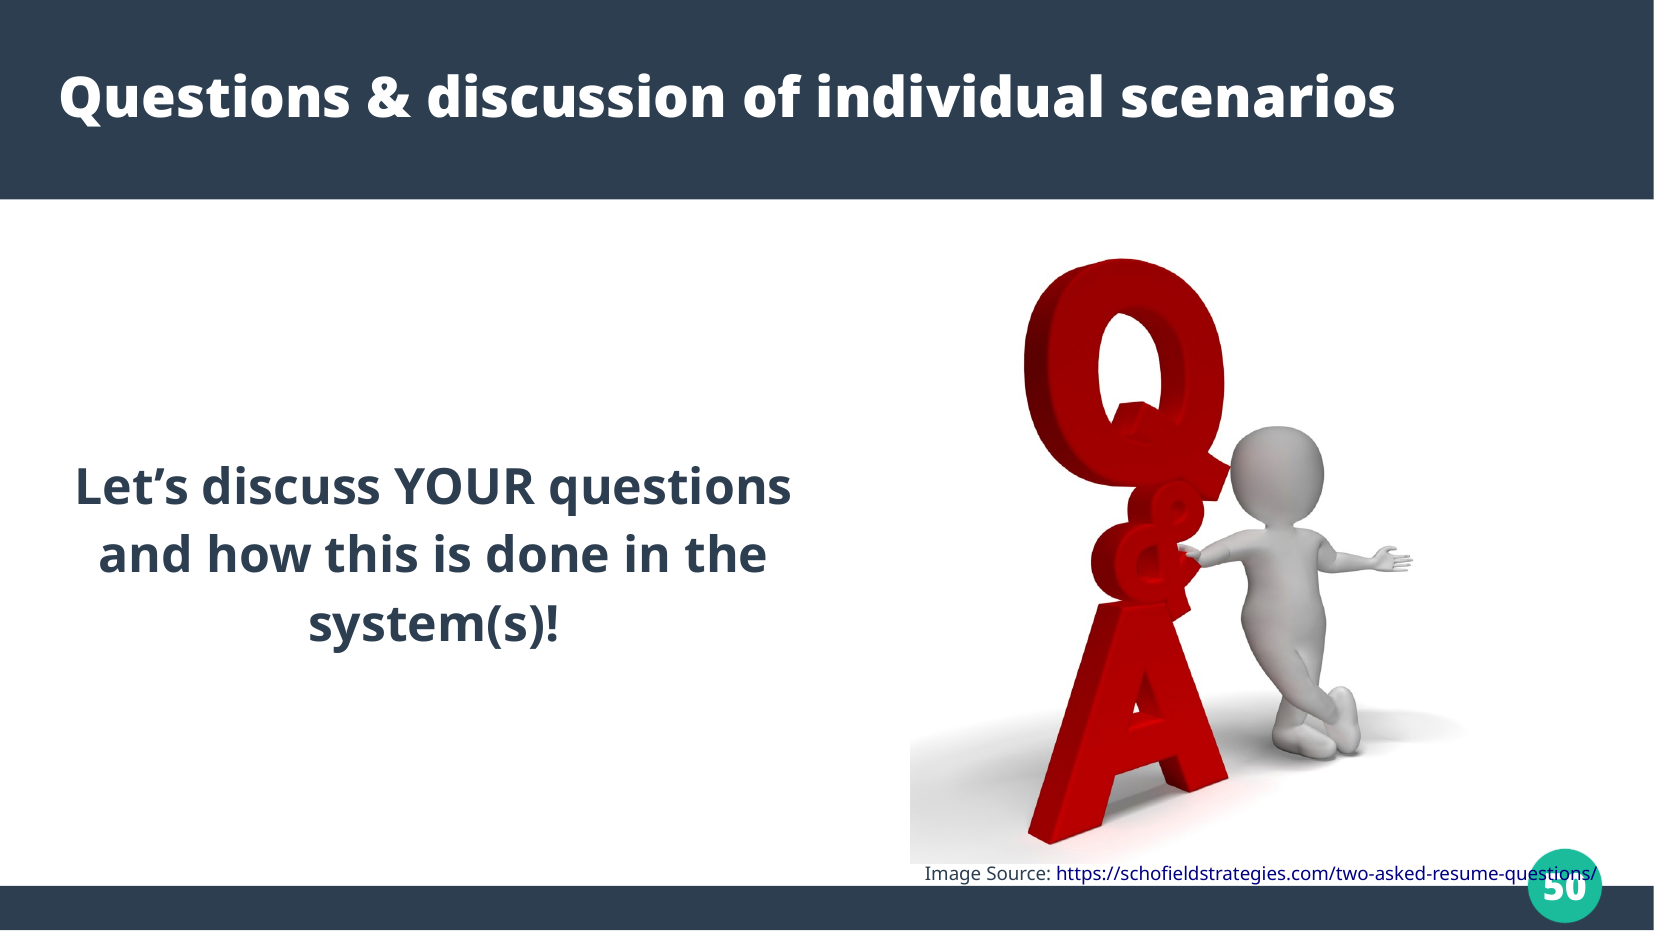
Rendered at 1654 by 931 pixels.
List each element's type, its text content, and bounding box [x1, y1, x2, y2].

list Let’s discuss YOUR questions and how this is done in the system(s)! [59, 243, 809, 864]
text_box Image Source: https://schofieldstrategies.com/two-asked-resume-questions/ [910, 853, 1540, 893]
title Questions & discussion of individual scenarios [59, 37, 1595, 155]
picture [910, 243, 1531, 853]
